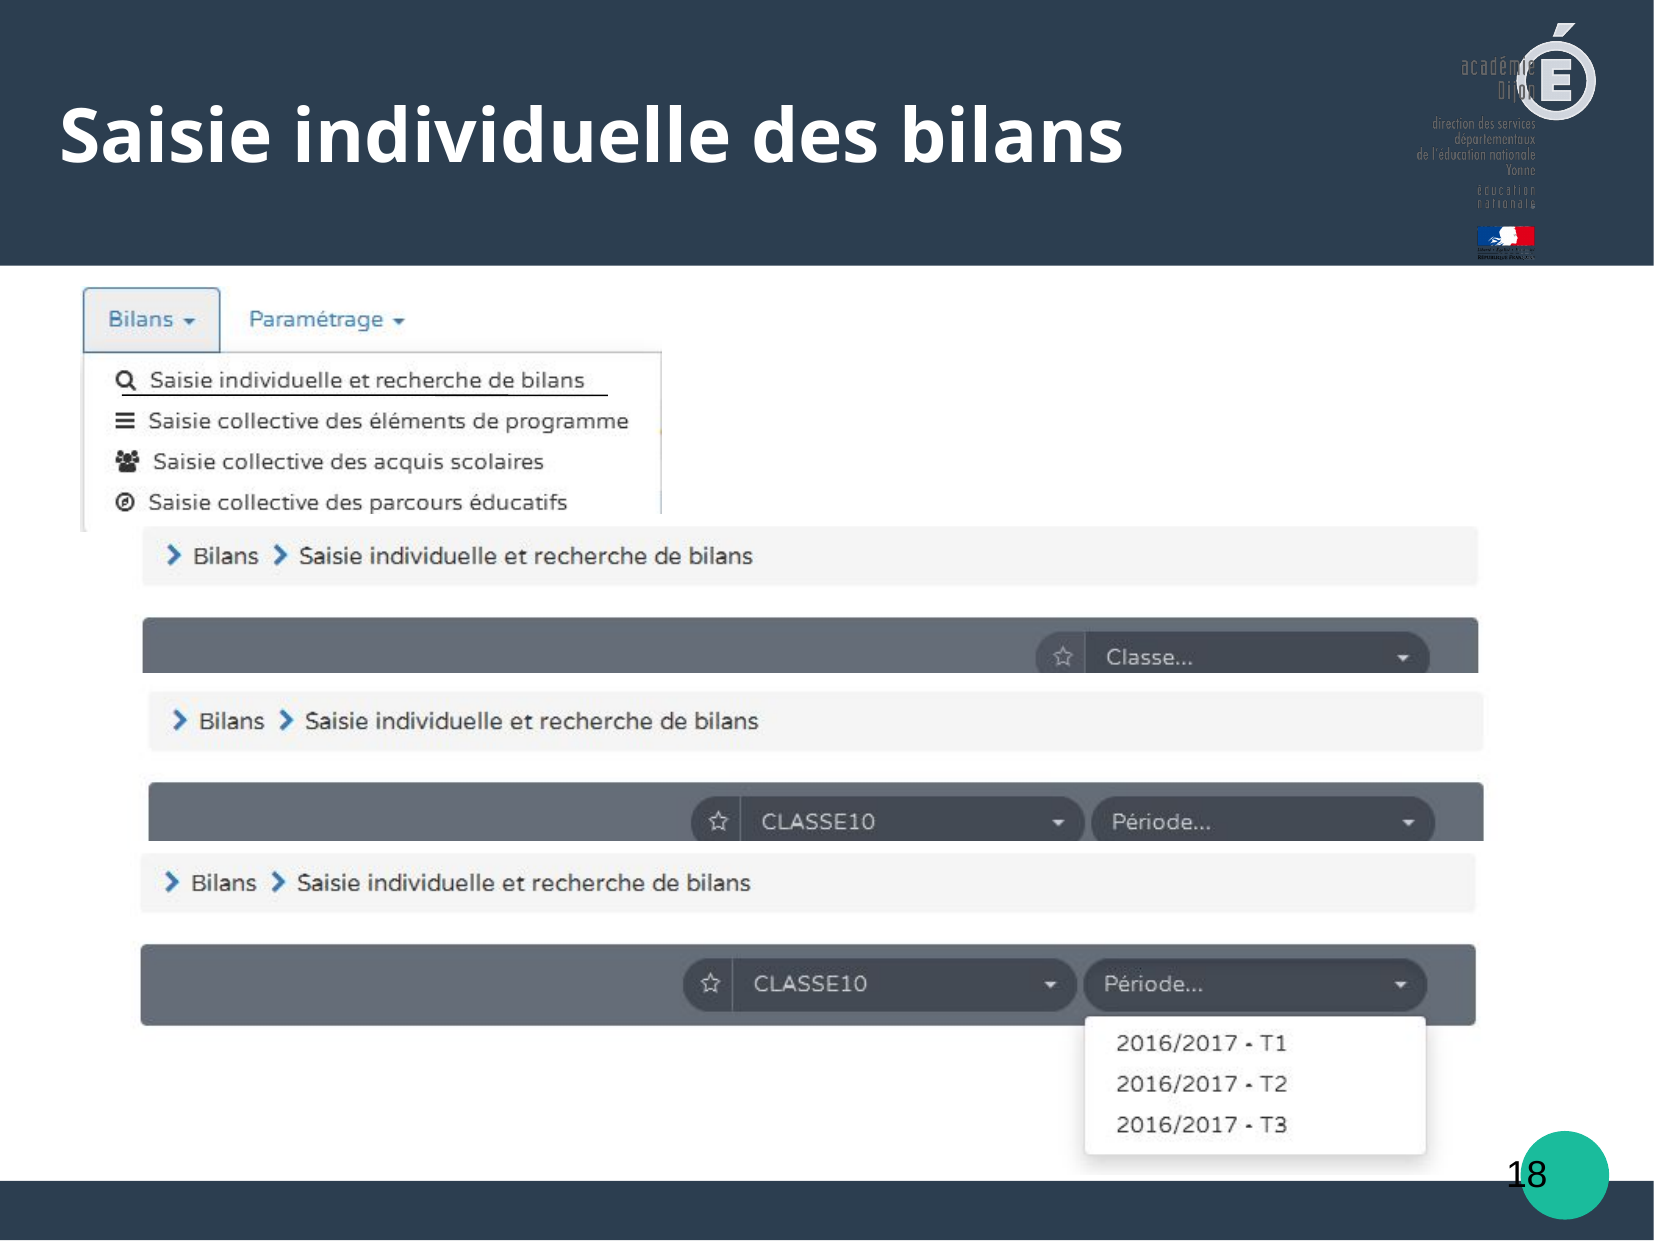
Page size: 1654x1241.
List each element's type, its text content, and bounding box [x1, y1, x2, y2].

picture [80, 286, 1502, 1175]
title Saisie individuelle des bilans [59, 49, 1417, 207]
picture [1417, 23, 1596, 260]
